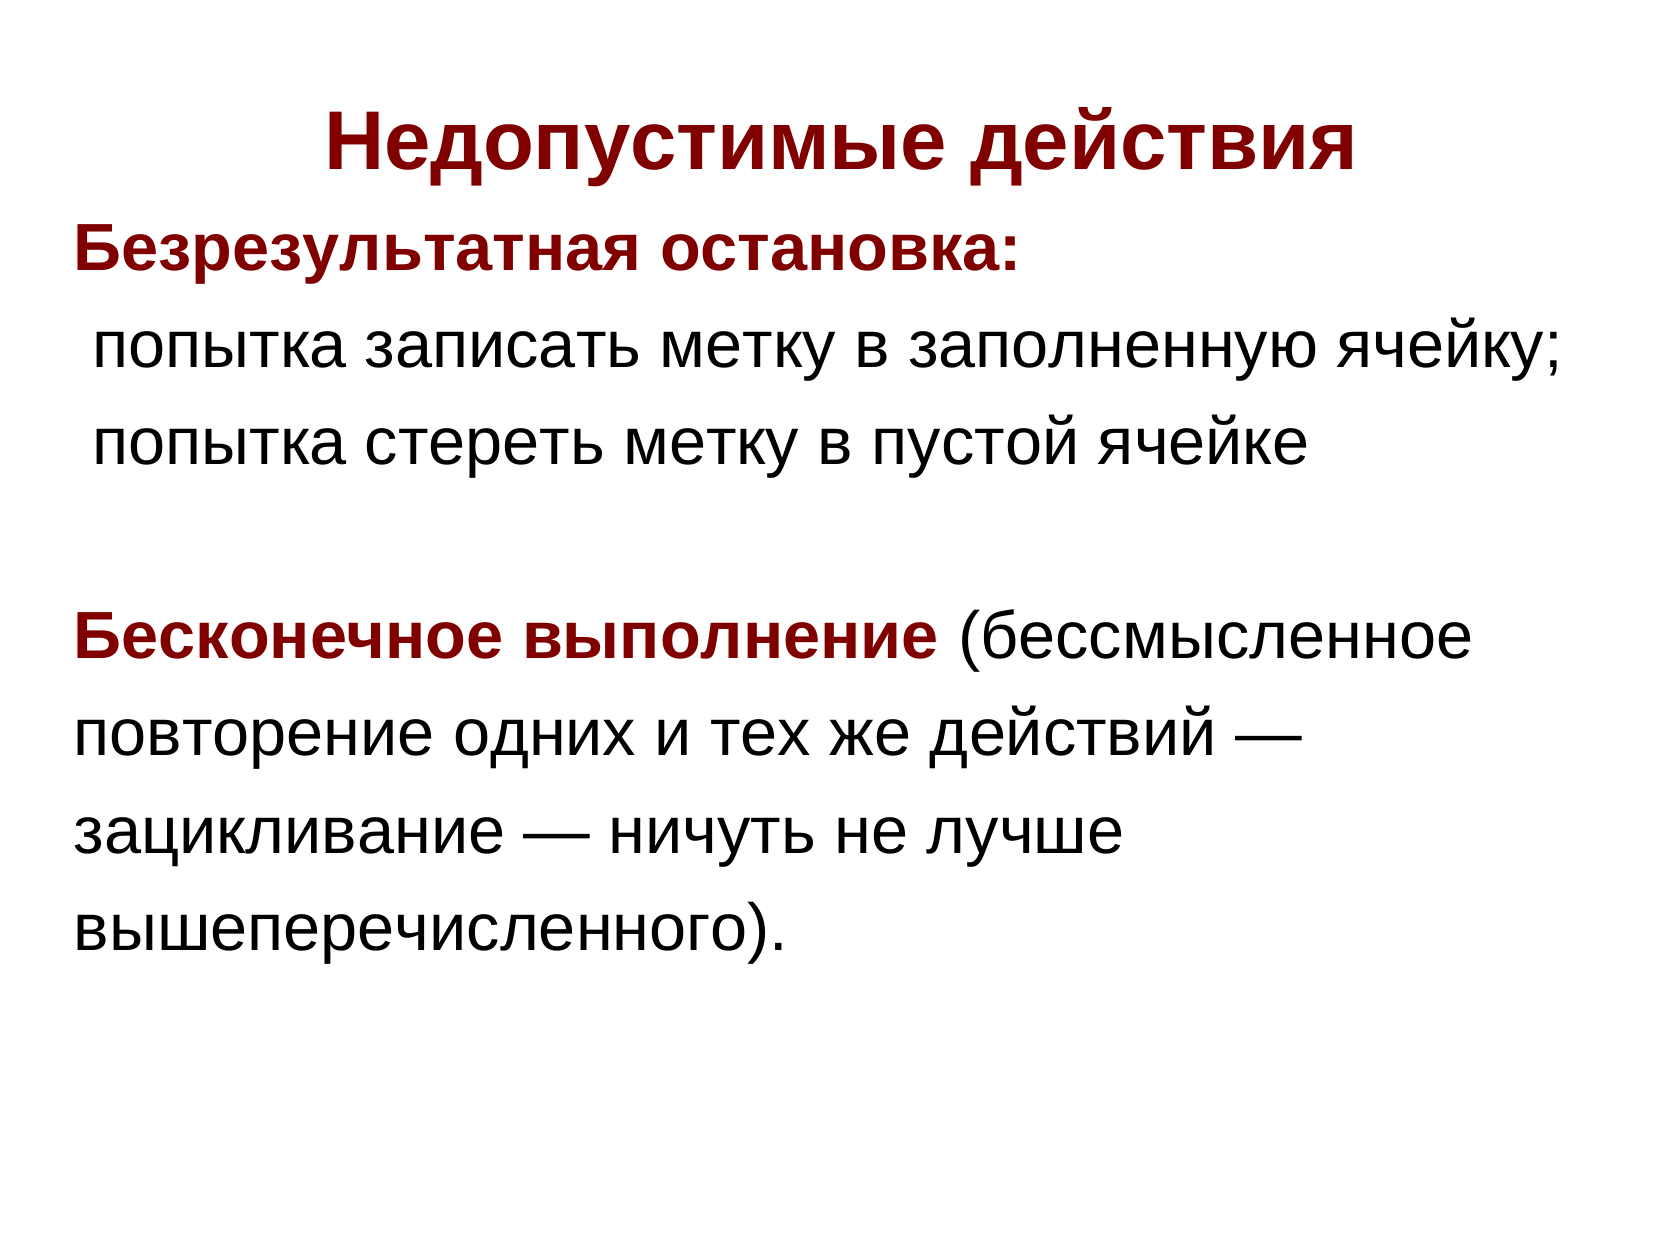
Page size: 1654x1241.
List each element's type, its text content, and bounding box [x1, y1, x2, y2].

text_box Недопустимые действия Безрезультатная остановка: попытка записать метку в заполненную ячейку; попытка стереть метку в пустой ячейке Бесконечное выполнение (бессмысленное повторение одних и тех же действий — зацикливание — ничуть не лучше вышеперечисленного). [59, 59, 1625, 945]
